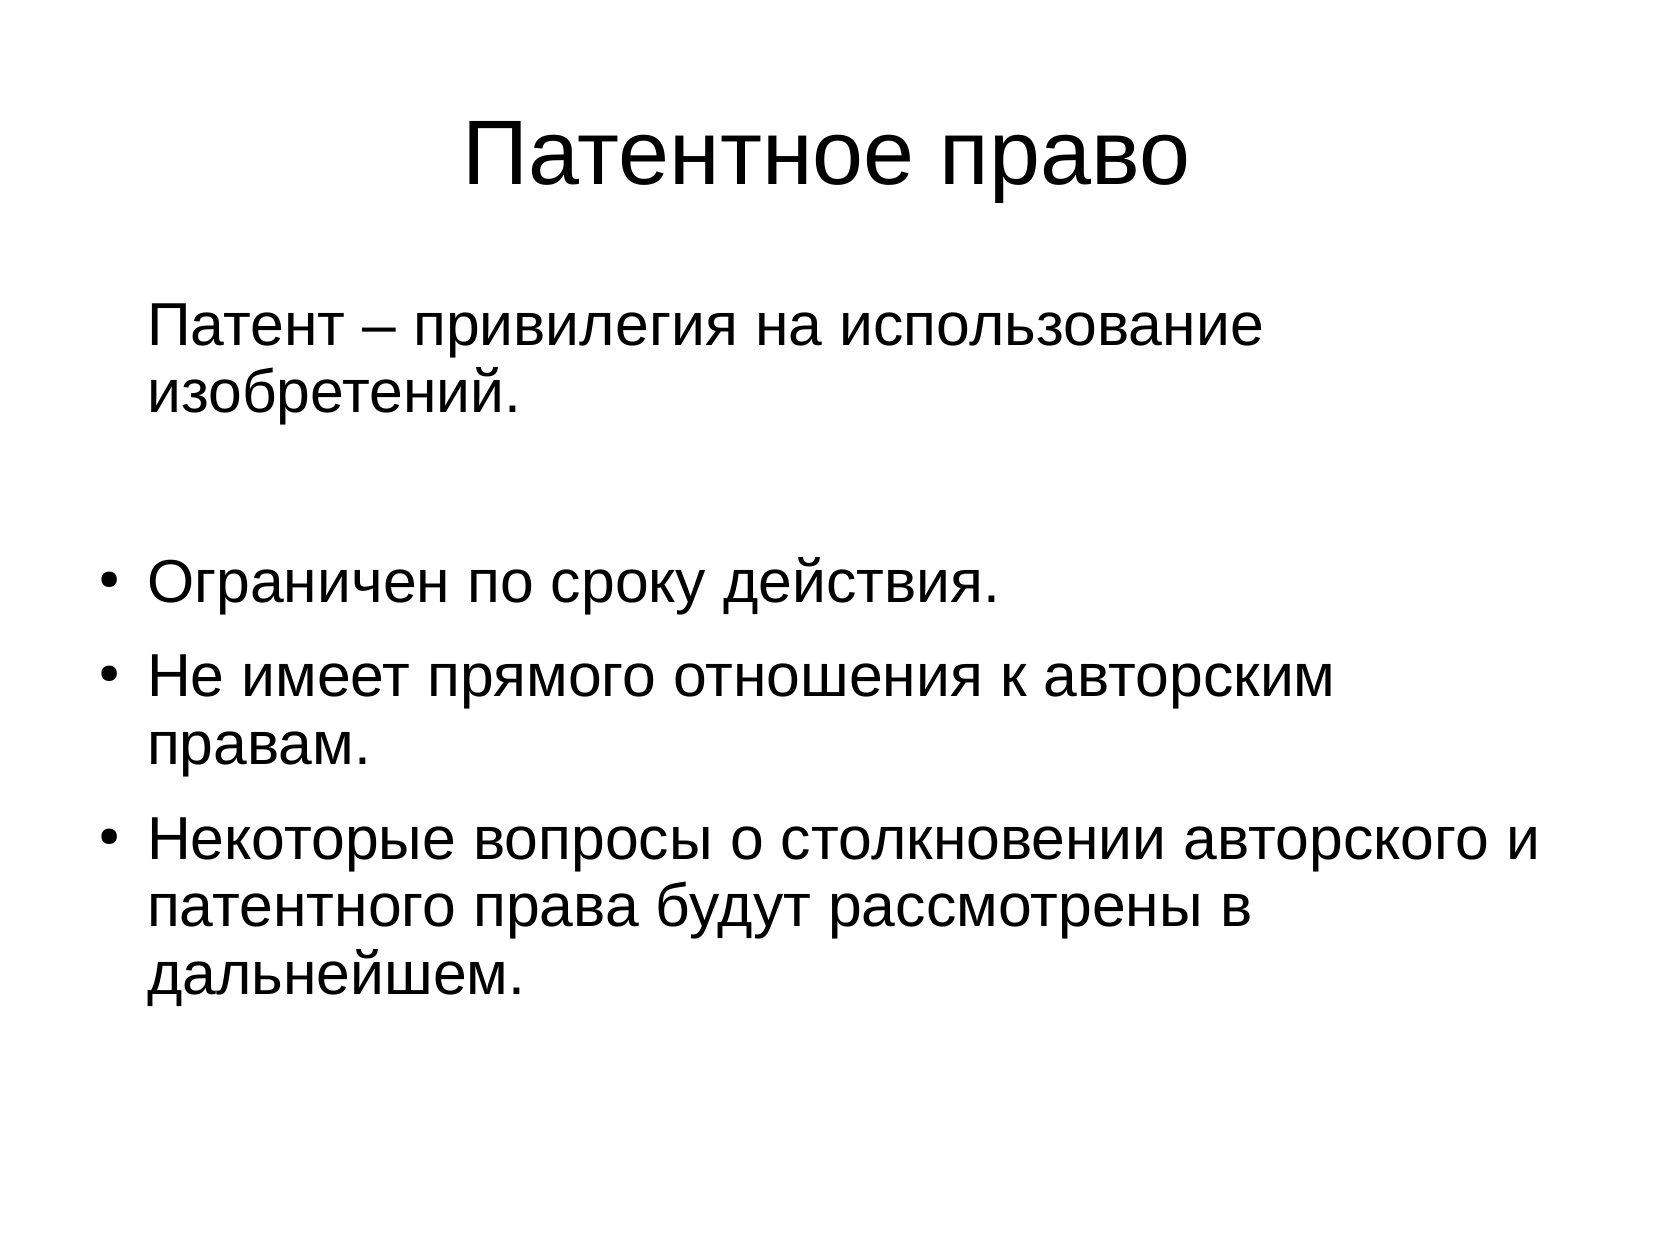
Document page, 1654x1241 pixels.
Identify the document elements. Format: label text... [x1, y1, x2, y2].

list Патент – привилегия на использование изобретений. Ограничен по сроку действия. Не имеет прямого отношения к авторским правам. Некоторые вопросы о столкновении авторского и патентного права будут рассмотрены в дальнейшем. [82, 290, 1571, 1010]
title Патентное право [82, 49, 1571, 257]
